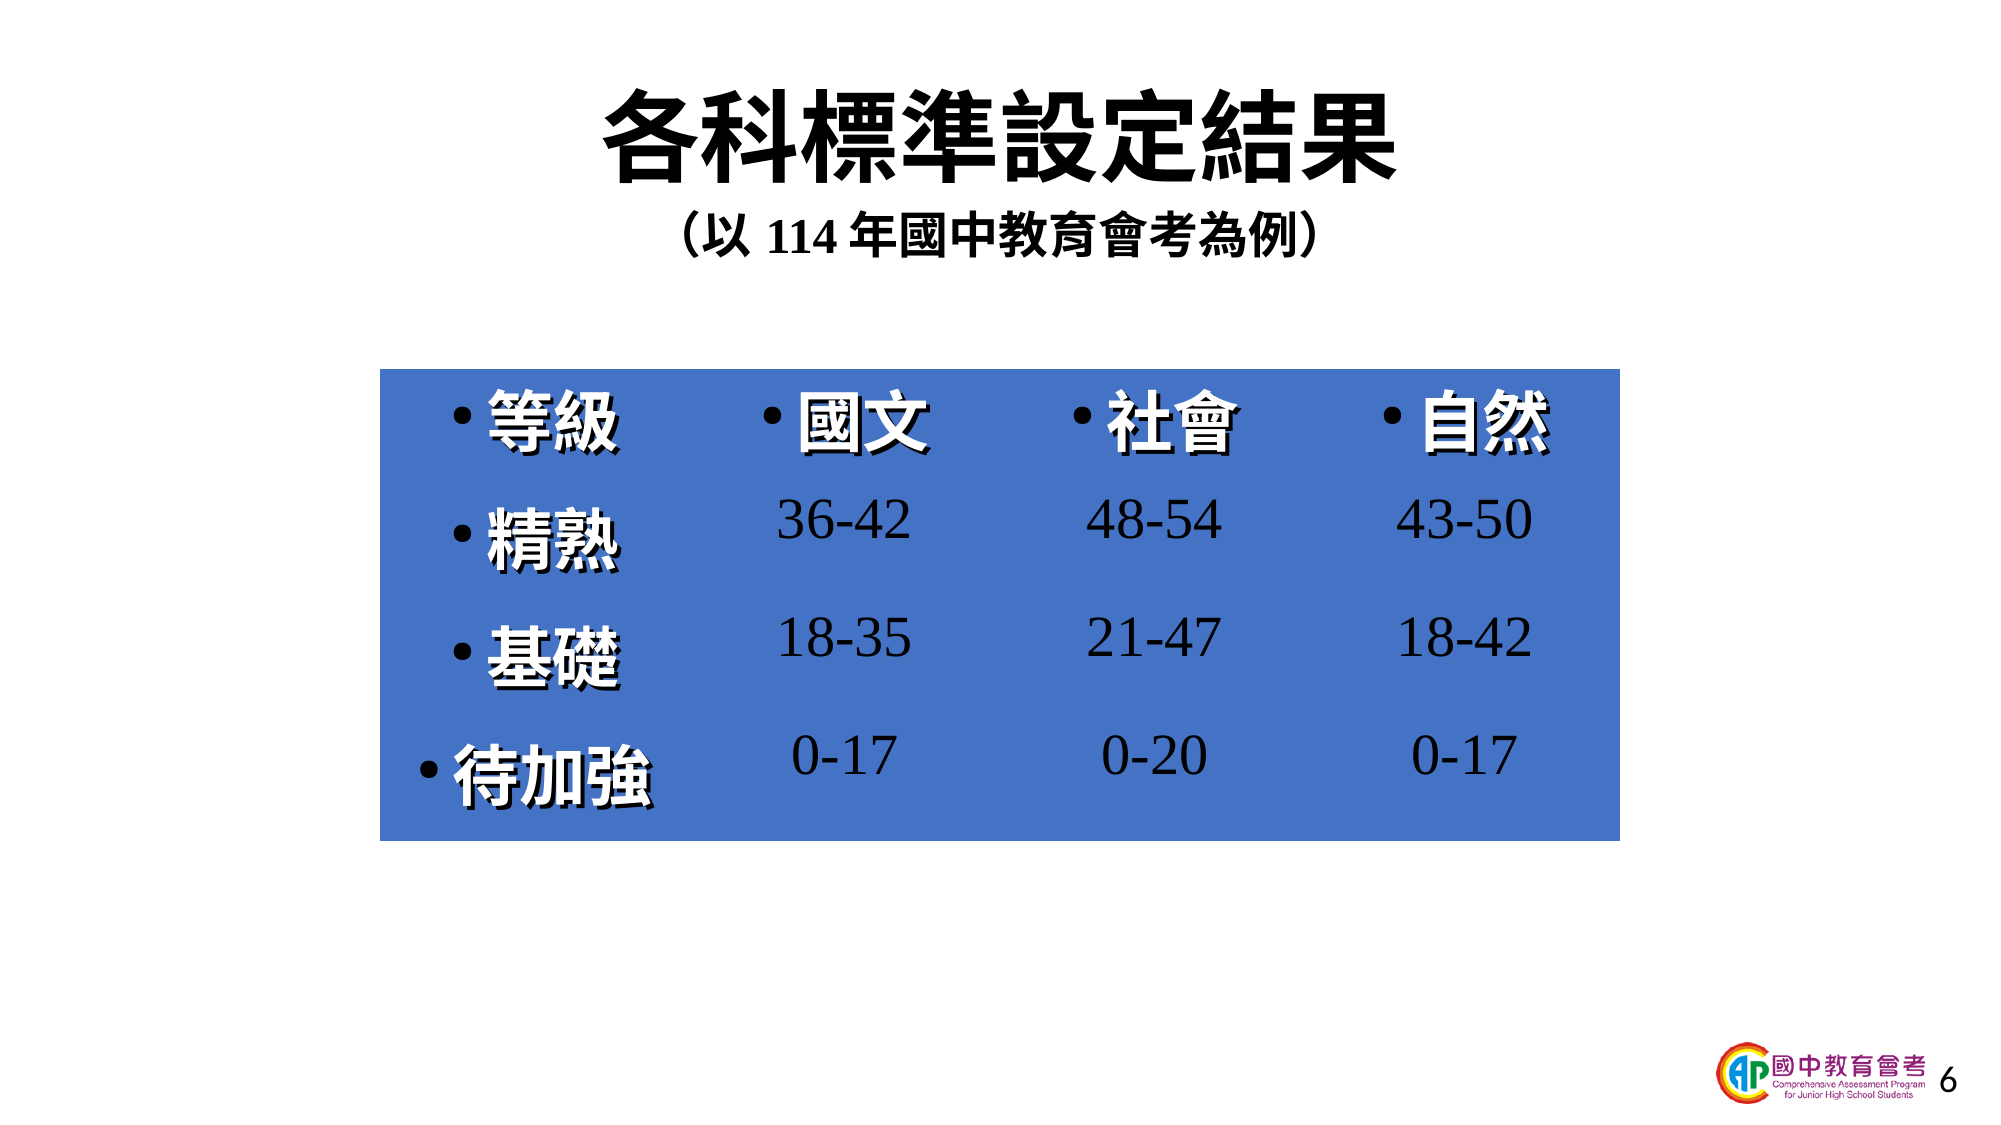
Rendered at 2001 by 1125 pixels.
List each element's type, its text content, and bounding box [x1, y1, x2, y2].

table_cell 基礎 [380, 605, 690, 723]
title 各科標準設定結果 （以114年國中教育會考為例） [137, 59, 1863, 278]
table_cell 待加強 [380, 723, 690, 841]
table_cell 0-20 [1000, 723, 1310, 841]
table_header 自然 [1310, 369, 1620, 487]
table_cell 36-42 [690, 487, 1000, 605]
table_cell 43-50 [1310, 487, 1620, 605]
table_cell 18-35 [690, 605, 1000, 723]
table_header 國文 [690, 369, 1000, 487]
table_cell 0-17 [1310, 723, 1620, 841]
text_box 6 [1923, 1047, 2000, 1108]
table_cell 精熟 [380, 487, 690, 605]
table_header 社會 [1000, 369, 1310, 487]
table_cell 48-54 [1000, 487, 1310, 605]
table_cell 21-47 [1000, 605, 1310, 723]
table_cell 18-42 [1310, 605, 1620, 723]
table_header 等級 [380, 369, 690, 487]
table_cell 0-17 [690, 723, 1000, 841]
